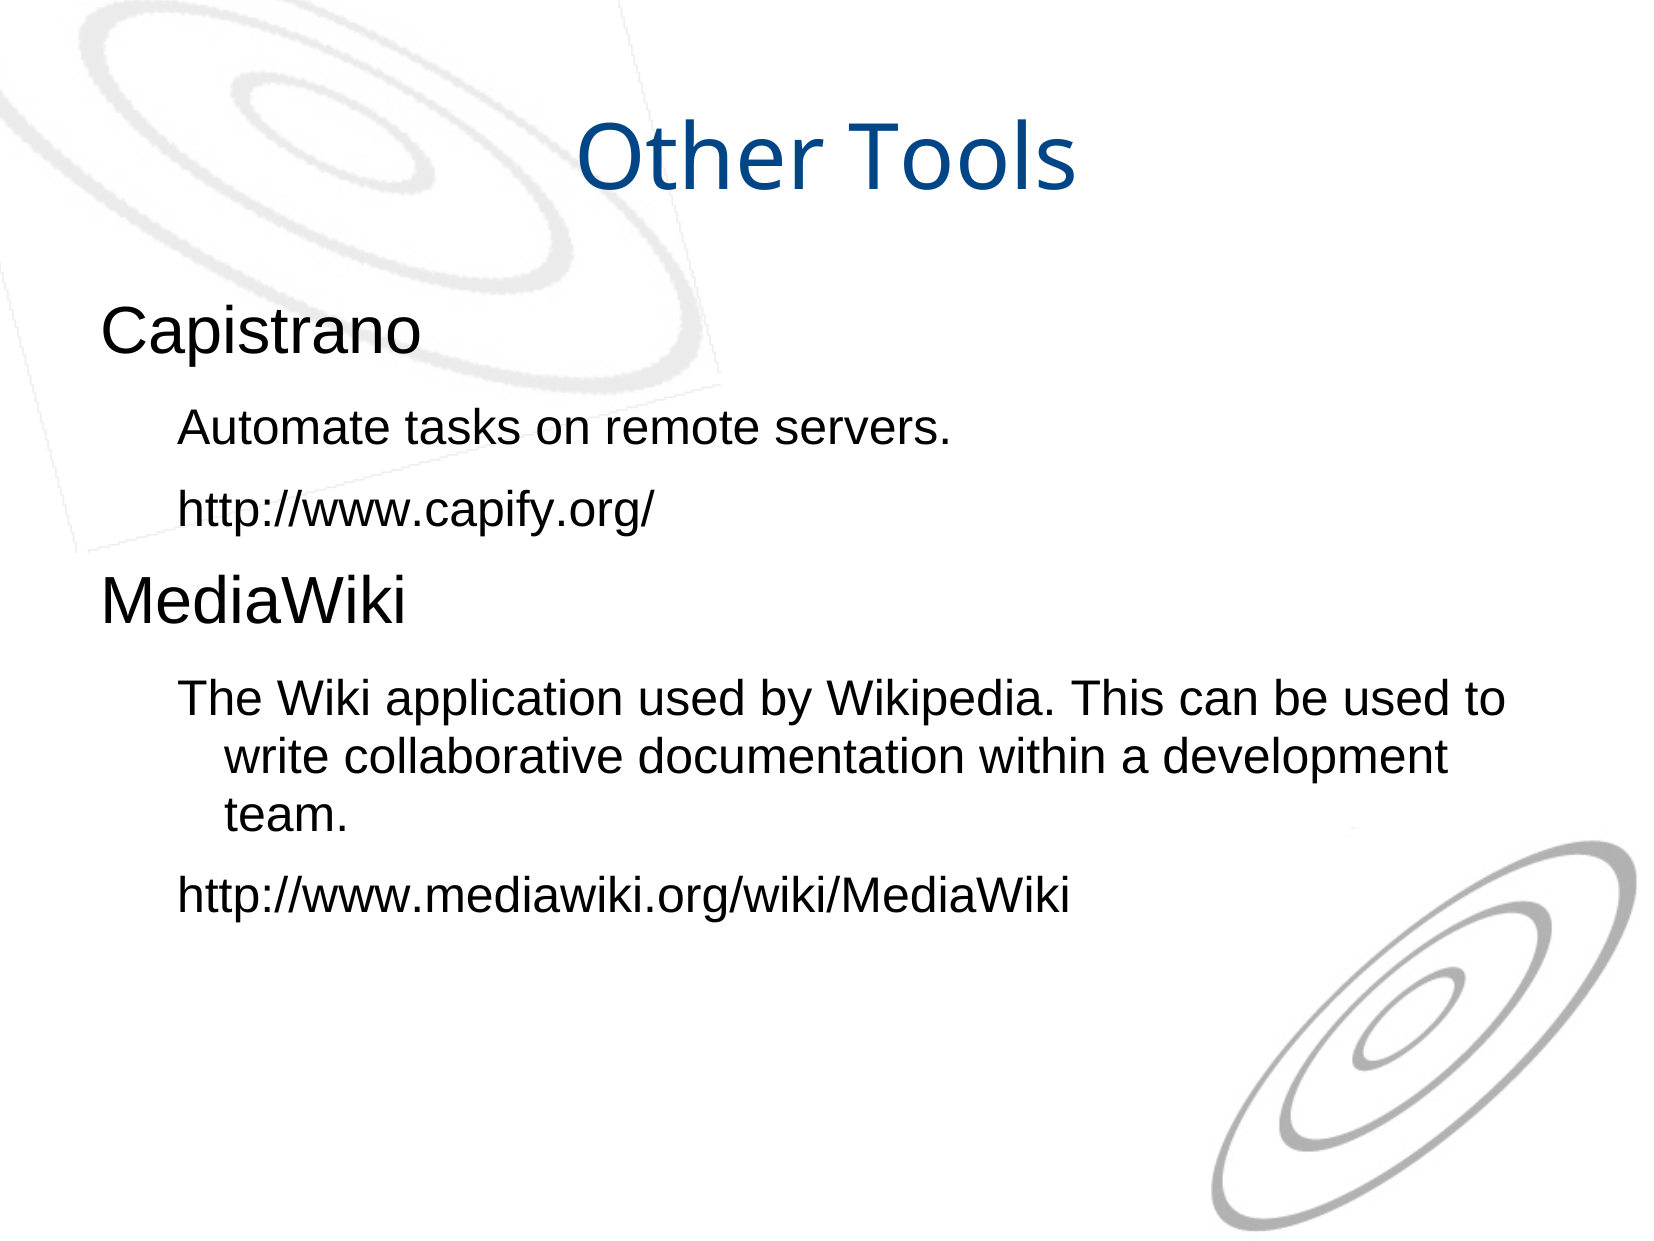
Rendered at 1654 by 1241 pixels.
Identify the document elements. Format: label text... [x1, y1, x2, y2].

picture [1210, 826, 1638, 1241]
list Capistrano Automate tasks on remote servers. http://www.capify.org/ MediaWiki The Wiki application used by Wikipedia. This can be used to write collaborative documentation within a development team. http://www.mediawiki.org/wiki/MediaWiki [82, 290, 1571, 1094]
title Other Tools [82, 56, 1571, 249]
